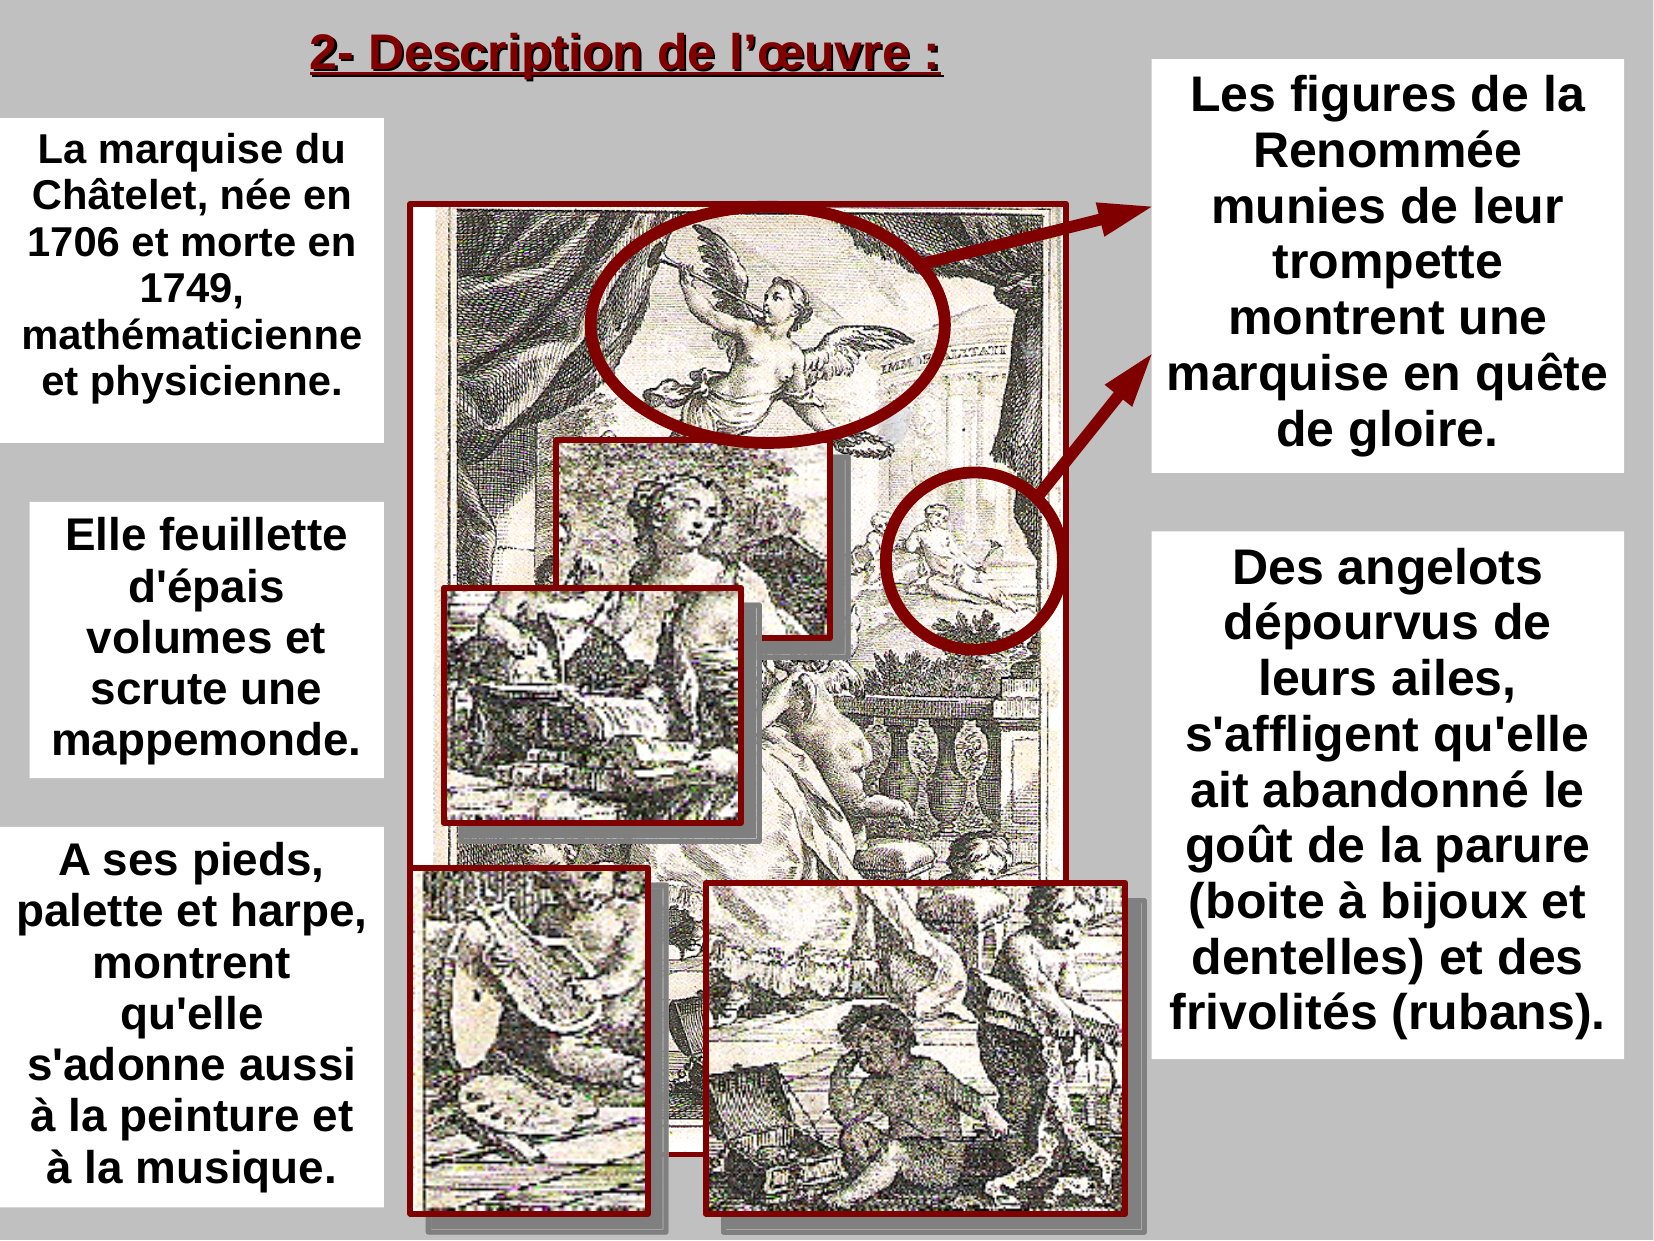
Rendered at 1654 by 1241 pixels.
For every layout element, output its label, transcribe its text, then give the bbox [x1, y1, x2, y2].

picture [892, 479, 1057, 643]
picture [708, 885, 1123, 1211]
text_box La marquise du Châtelet, née en 1706 et morte en 1749, mathématicienne et physicienne. [0, 118, 384, 443]
text_box Les figures de la Renommée munies de leur trompette montrent une marquise en quête de gloire. [1151, 59, 1625, 473]
text_box Elle feuillette d'épais volumes et scrute une mappemonde. [29, 501, 384, 779]
text_box 2- Description de l’œuvre : [295, 16, 1359, 89]
picture [413, 870, 646, 1211]
picture [446, 590, 739, 820]
picture [597, 213, 938, 437]
text_box Des angelots dépourvus de leurs ailes, s'affligent qu'elle ait abandonné le goût de la parure (boite à bijoux et dentelles) et des frivolités (rubans). [1151, 531, 1625, 1060]
picture [559, 442, 827, 636]
text_box A ses pieds, palette et harpe, montrent qu'elle s'adonne aussi à la peinture et à la musique. [0, 826, 384, 1208]
picture [413, 206, 1063, 1152]
